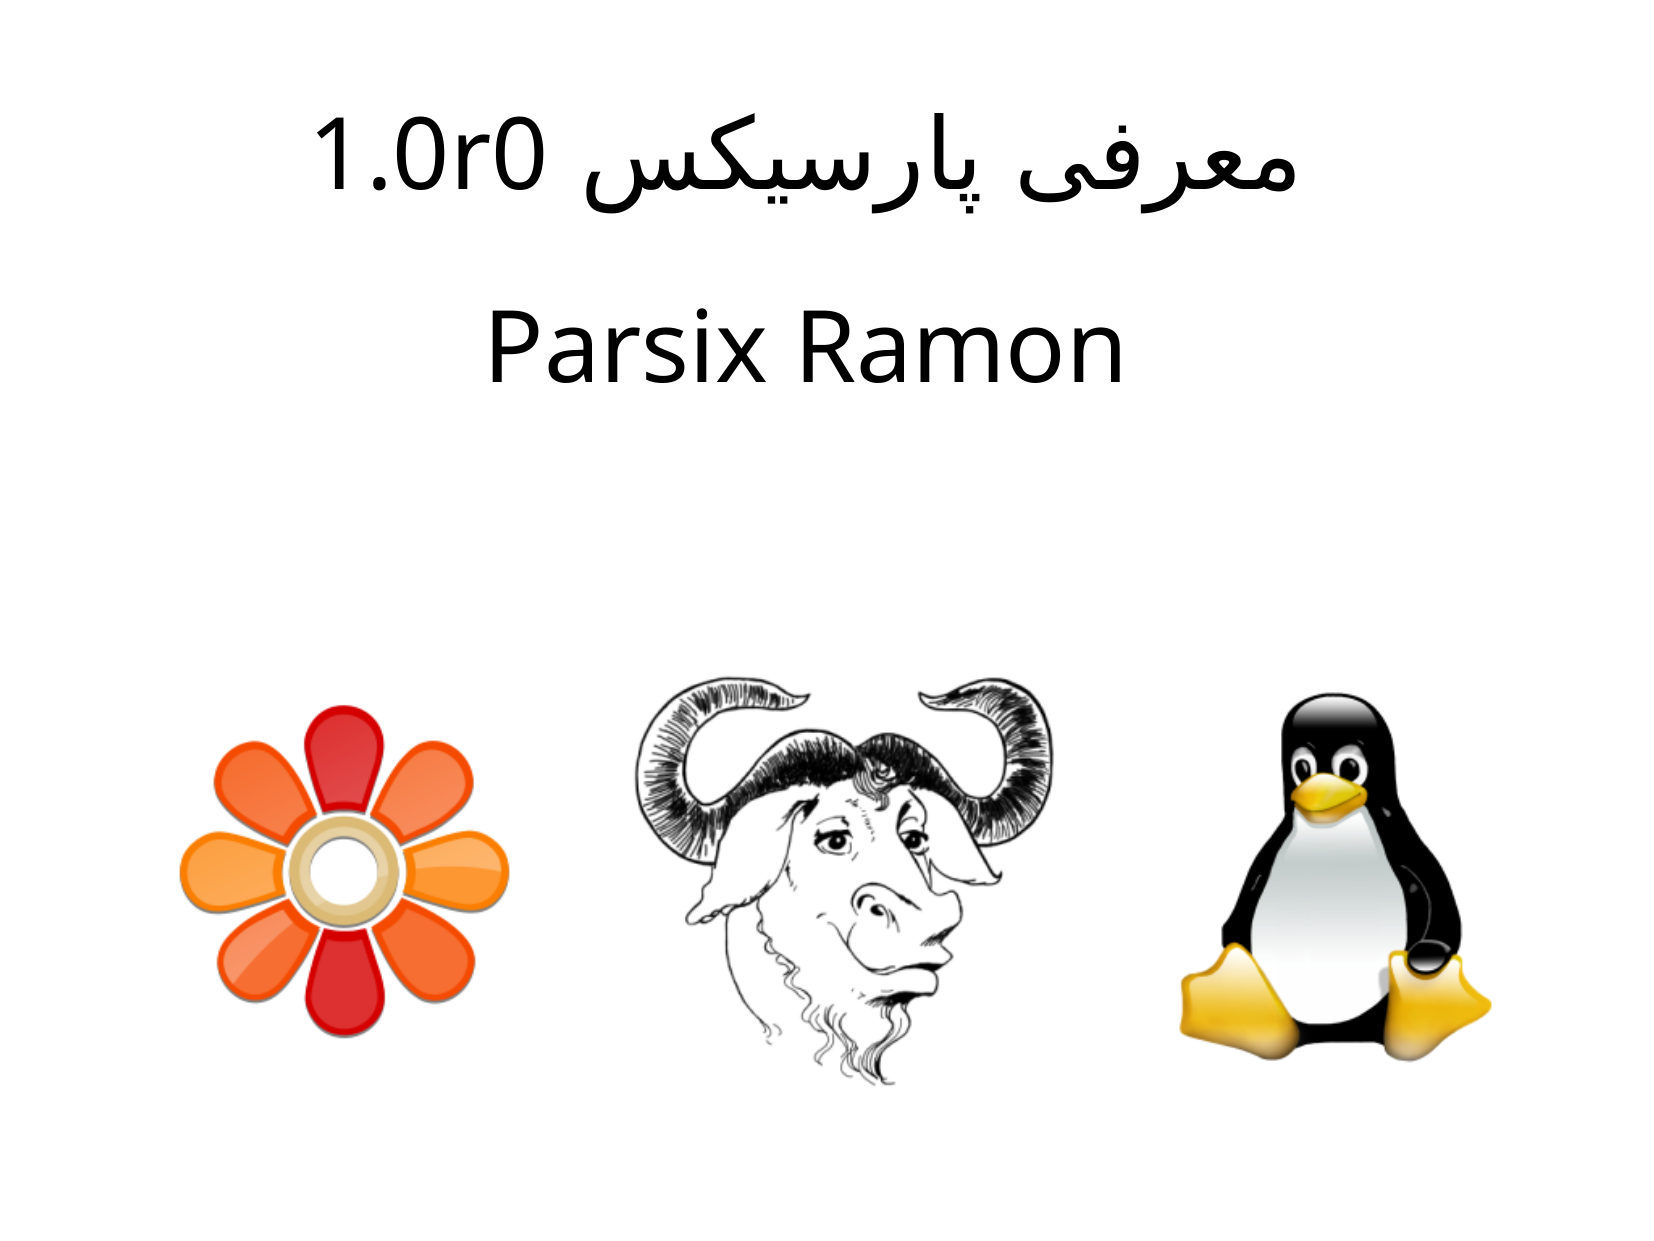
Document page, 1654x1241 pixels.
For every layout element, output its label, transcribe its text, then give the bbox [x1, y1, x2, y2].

text_box معرفی پارسیکس 1.0r0 Parsix Ramon [187, 75, 1426, 450]
picture [4, 1, 1654, 1241]
